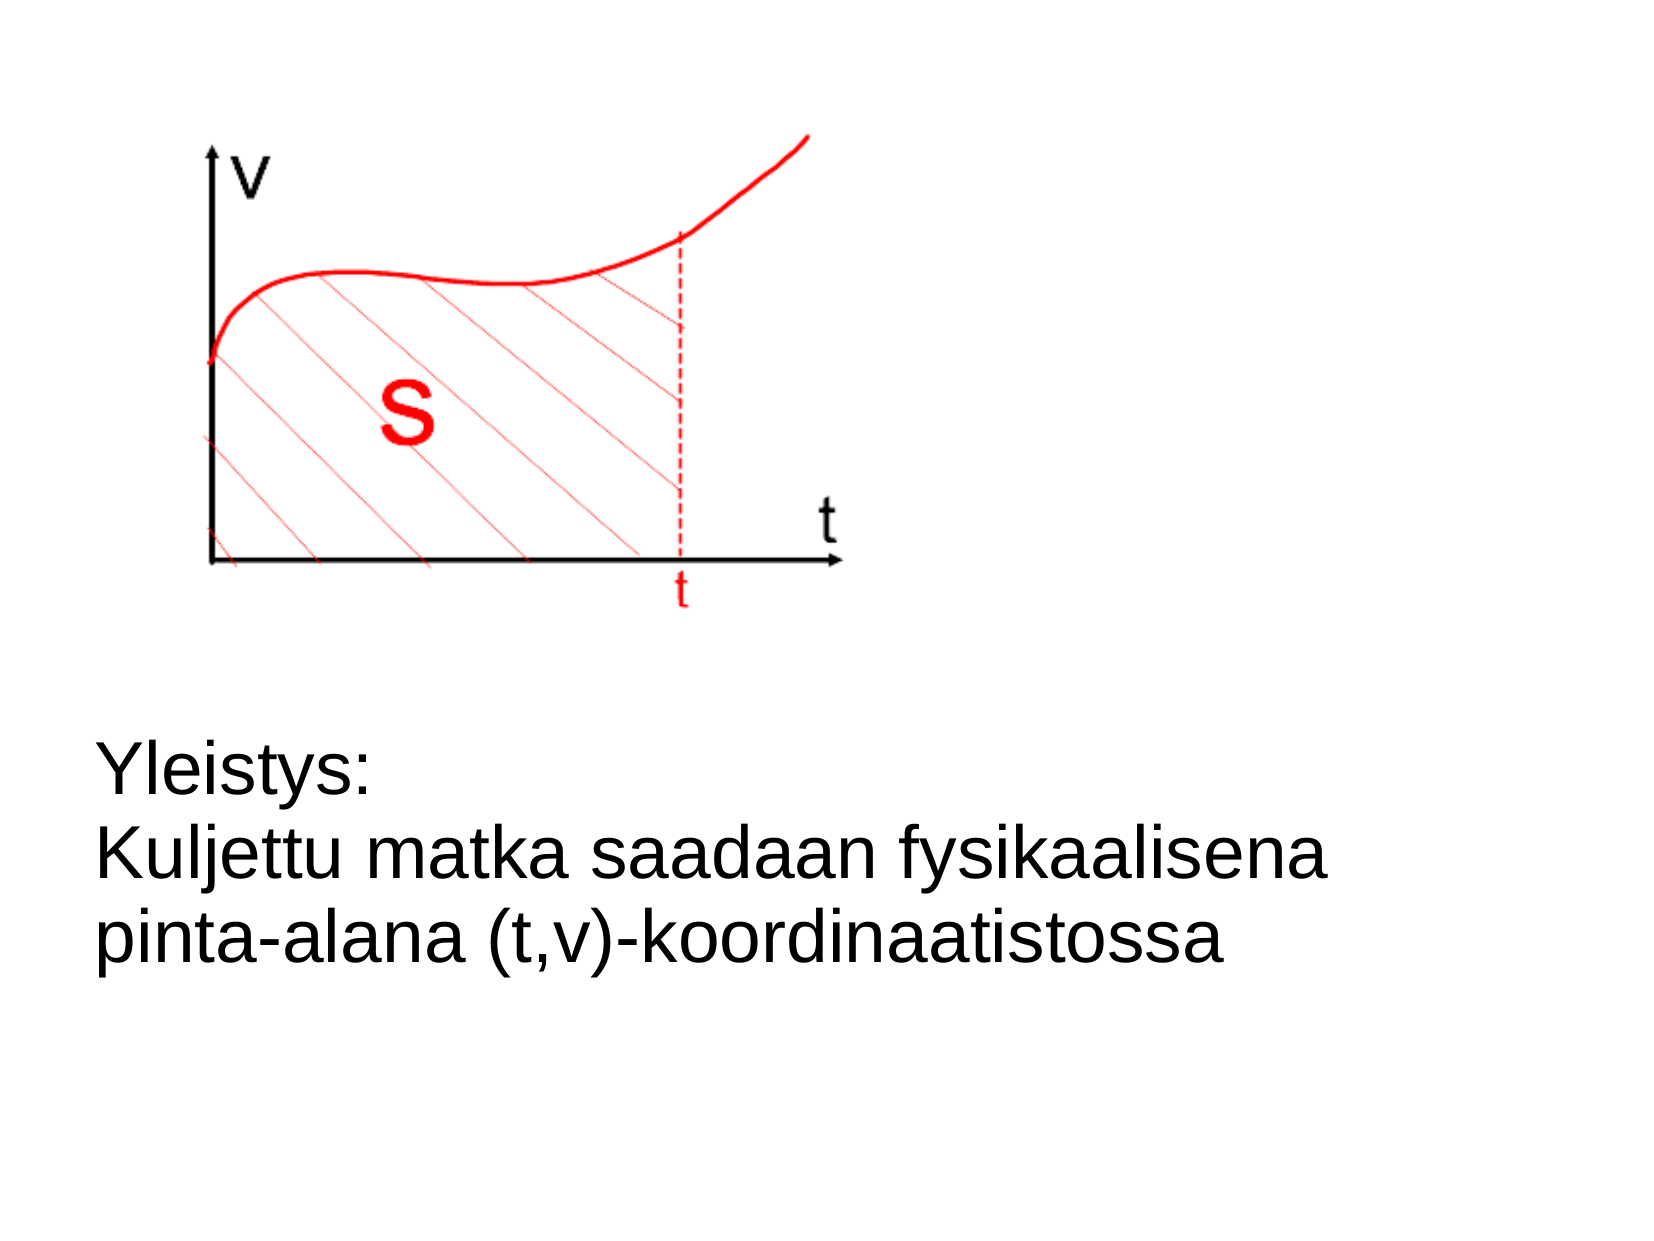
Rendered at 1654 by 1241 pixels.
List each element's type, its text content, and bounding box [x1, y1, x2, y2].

text_box Yleistys: Kuljettu matka saadaan fysikaalisena pinta-alana (t,v)-koordinaatistossa [79, 720, 1371, 987]
picture [153, 86, 909, 650]
